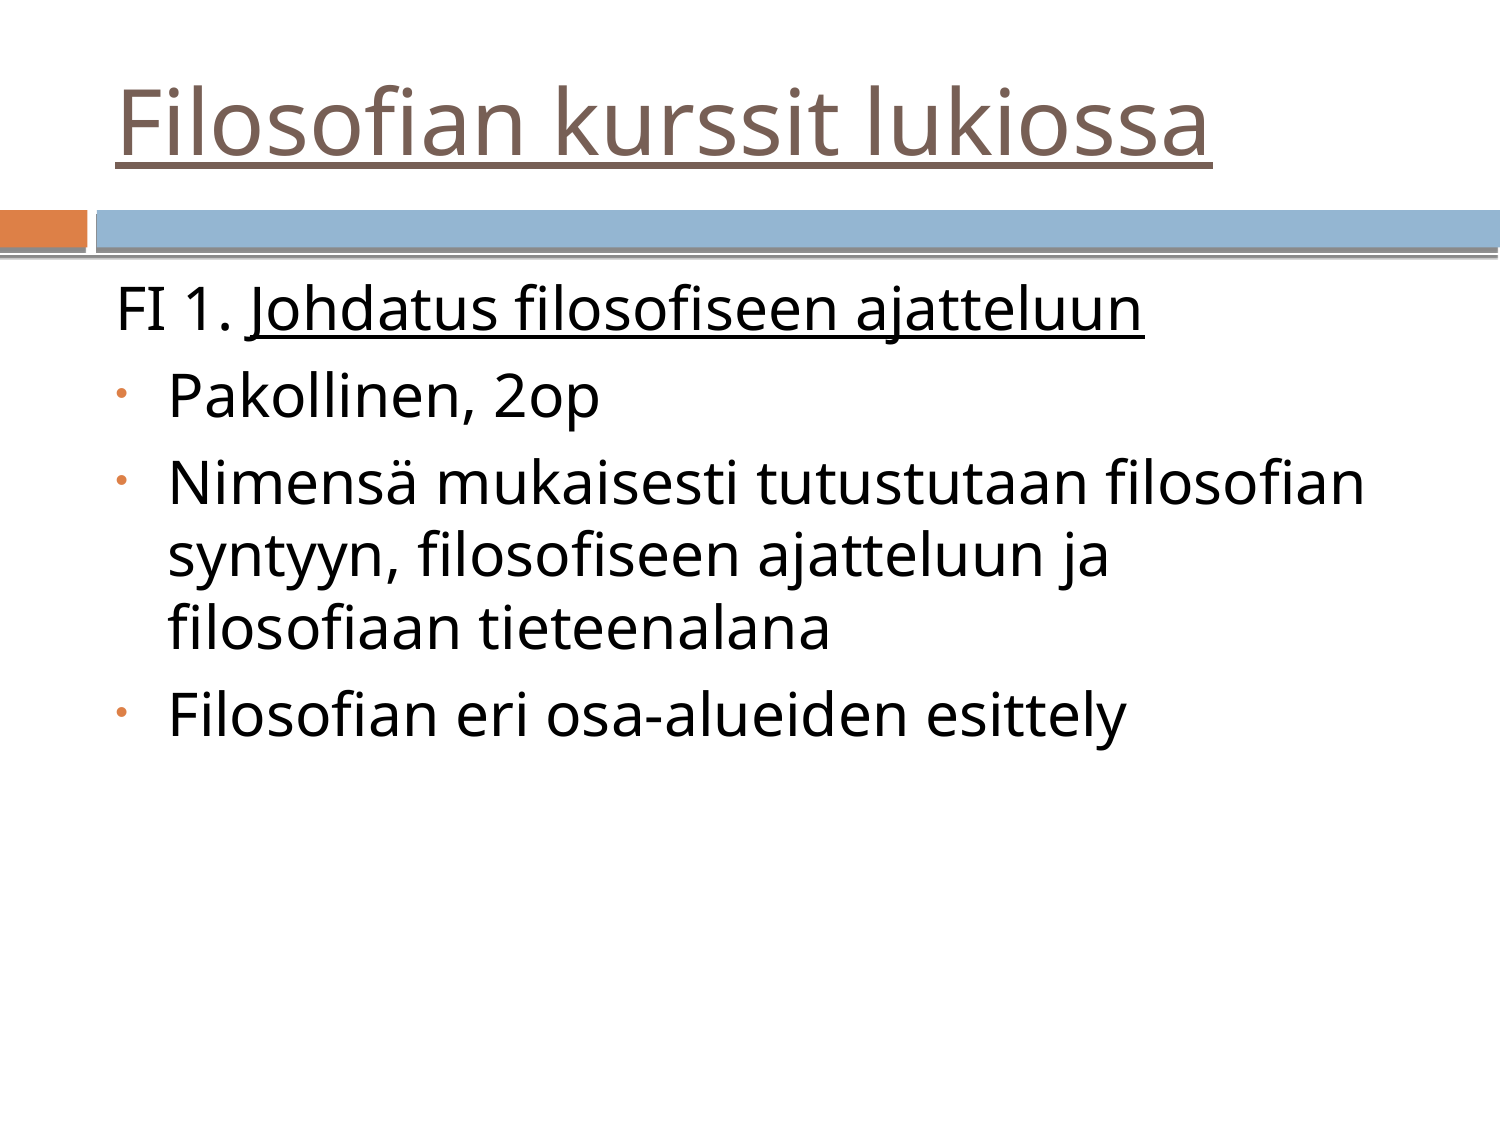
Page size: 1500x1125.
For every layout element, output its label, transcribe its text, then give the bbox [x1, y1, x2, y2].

title Filosofian kurssit lukiossa [100, 37, 1438, 200]
list FI 1. Johdatus filosofiseen ajatteluun Pakollinen, 2op Nimensä mukaisesti tutustutaan filosofian syntyyn, filosofiseen ajatteluun ja filosofiaan tieteenalana Filosofian eri osa-alueiden esittely [100, 262, 1438, 1000]
